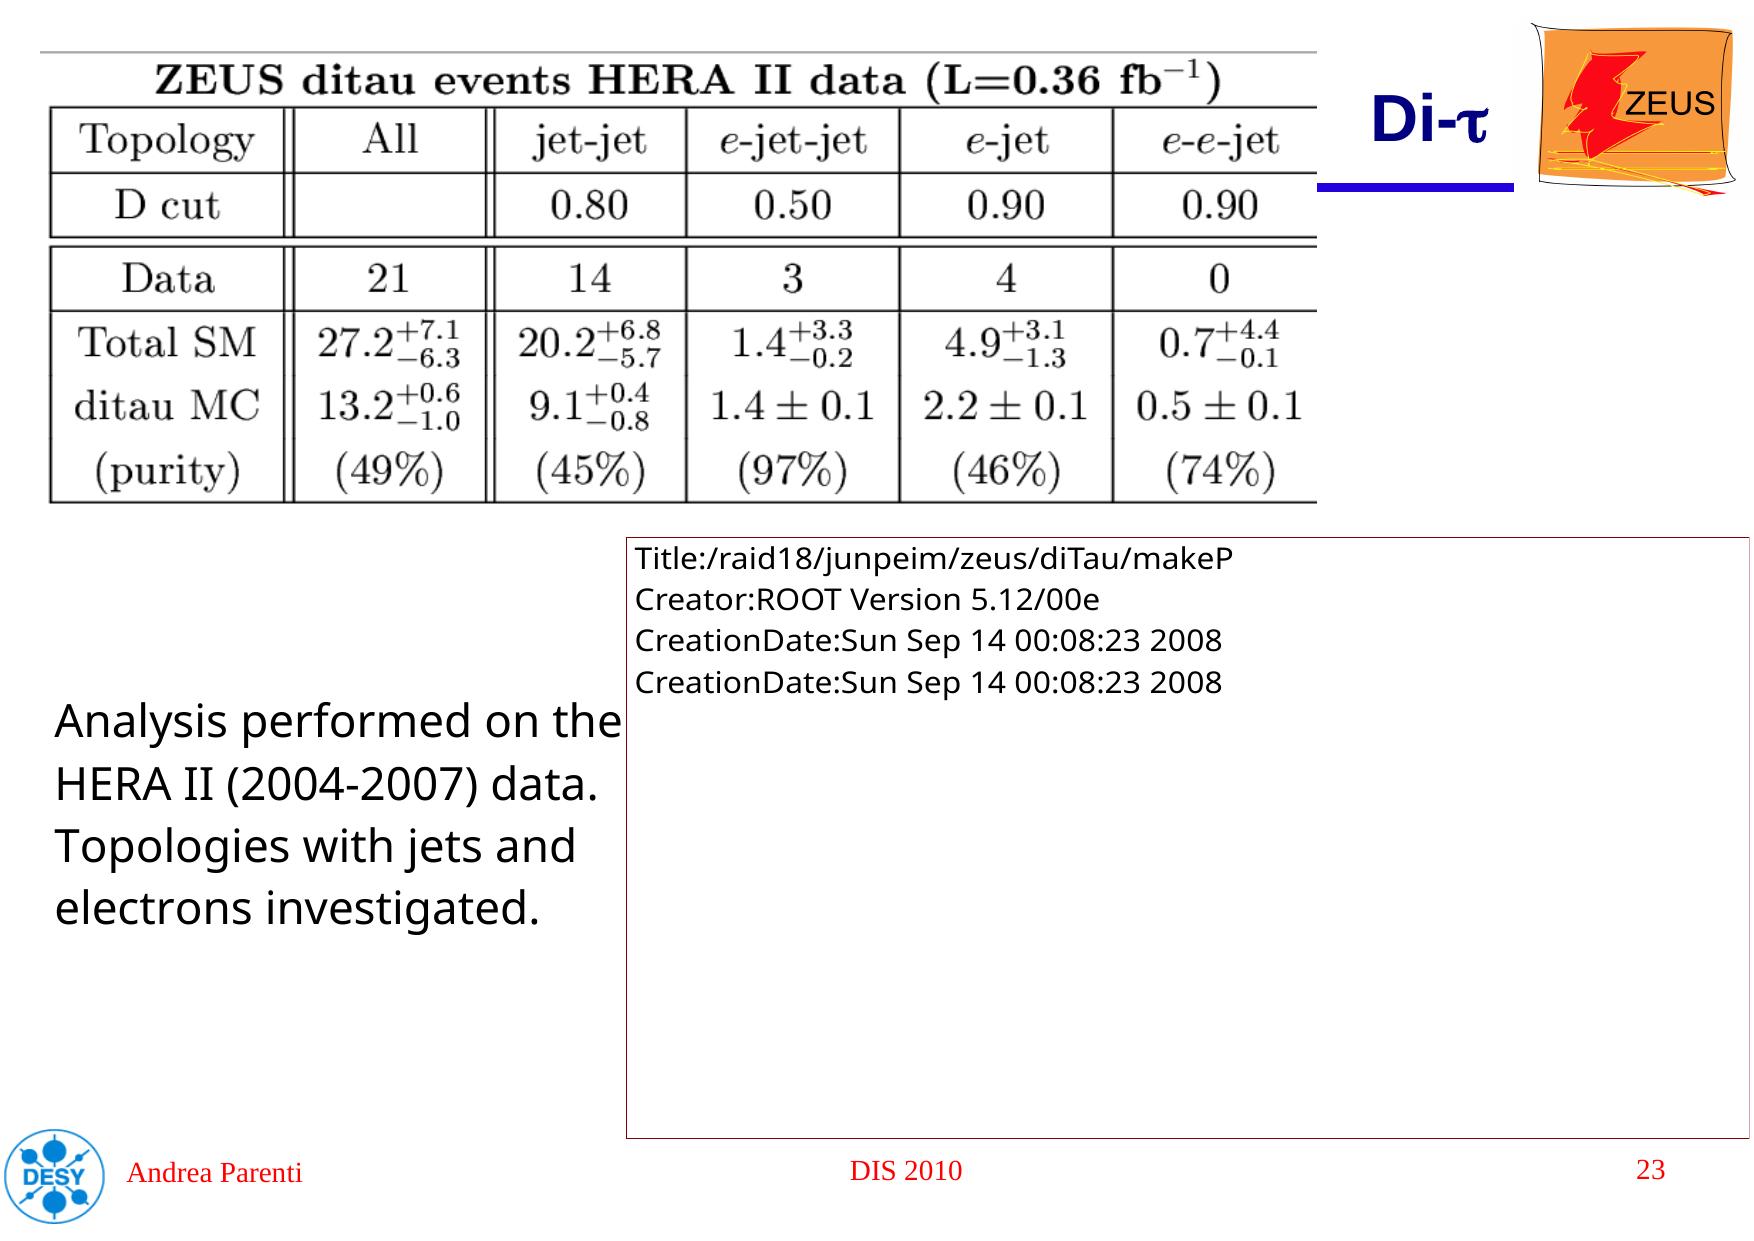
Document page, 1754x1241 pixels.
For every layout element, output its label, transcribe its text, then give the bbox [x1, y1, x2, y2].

title Di-t [1317, 56, 1514, 181]
text_box Analysis performed on the HERA II (2004-2007) data. Topologies with jets and electrons investigated. [39, 681, 624, 948]
picture [0, 0, 1754, 1241]
